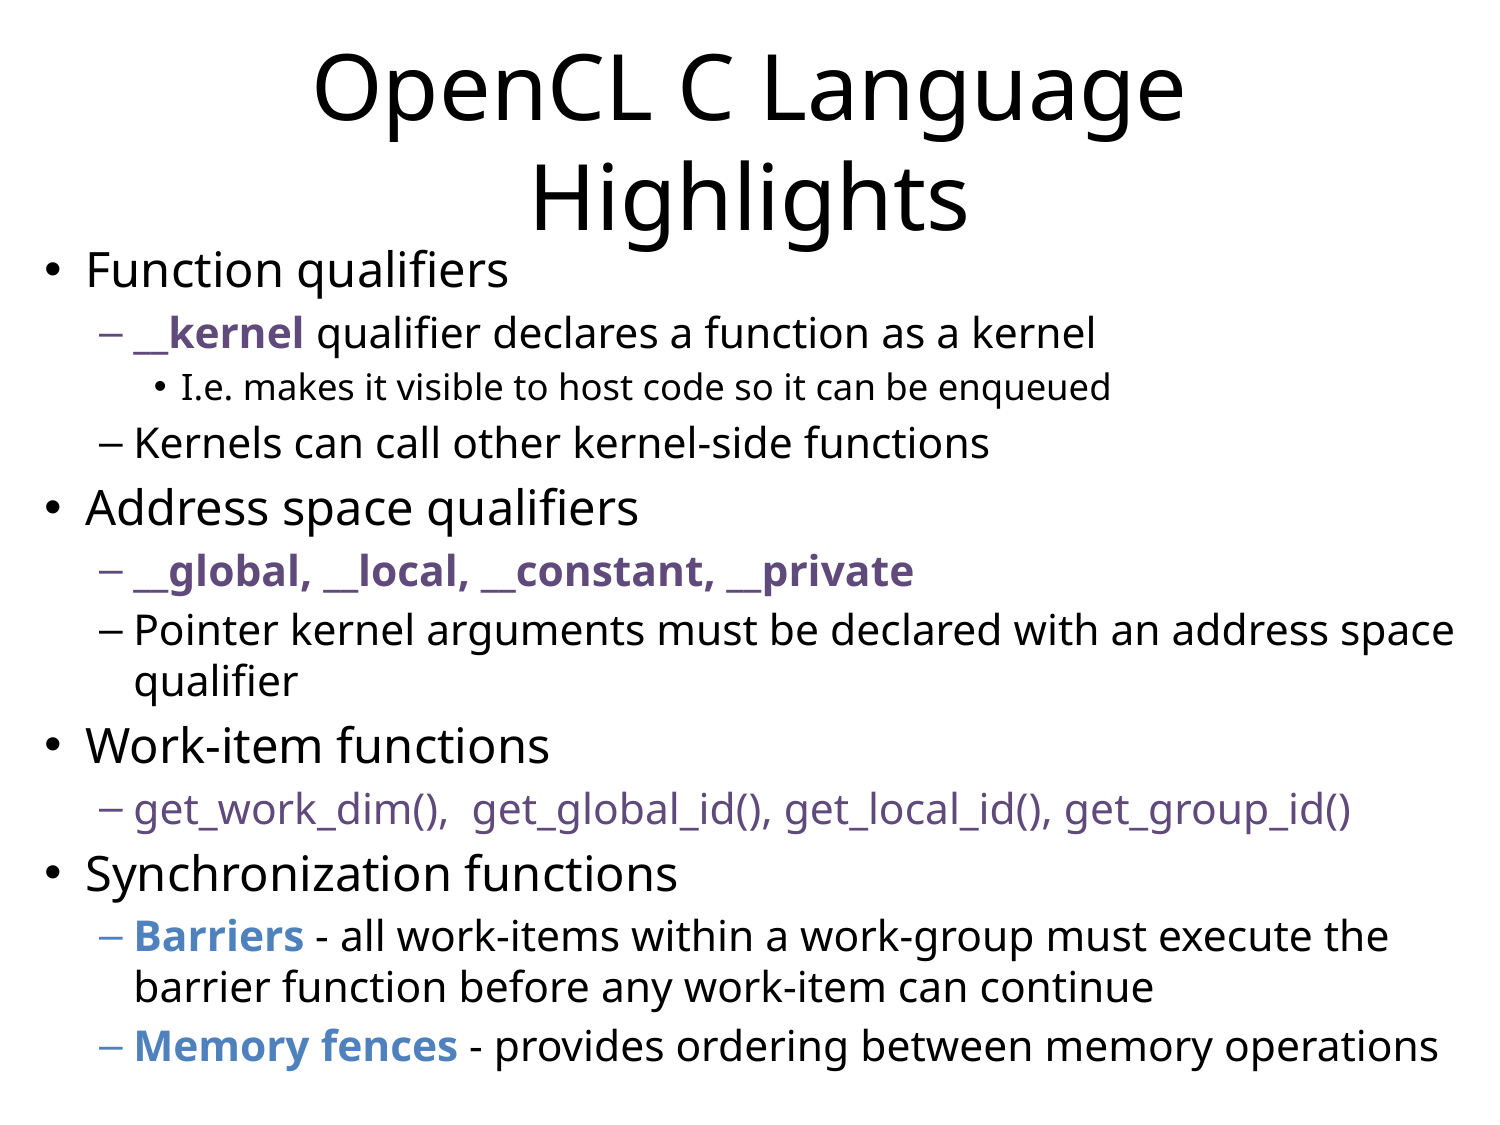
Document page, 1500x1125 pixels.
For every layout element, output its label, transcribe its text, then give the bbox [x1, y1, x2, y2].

list Function qualifiers __kernel qualifier declares a function as a kernel I.e. makes it visible to host code so it can be enqueued Kernels can call other kernel-side functions Address space qualifiers __global, __local, __constant, __private Pointer kernel arguments must be declared with an address space qualifier Work-item functions get_work_dim(), get_global_id(), get_local_id(), get_group_id() Synchronization functions Barriers - all work-items within a work-group must execute the barrier function before any work-item can continue Memory fences - provides ordering between memory operations [29, 231, 1483, 1095]
title OpenCL C Language Highlights [75, 45, 1425, 231]
